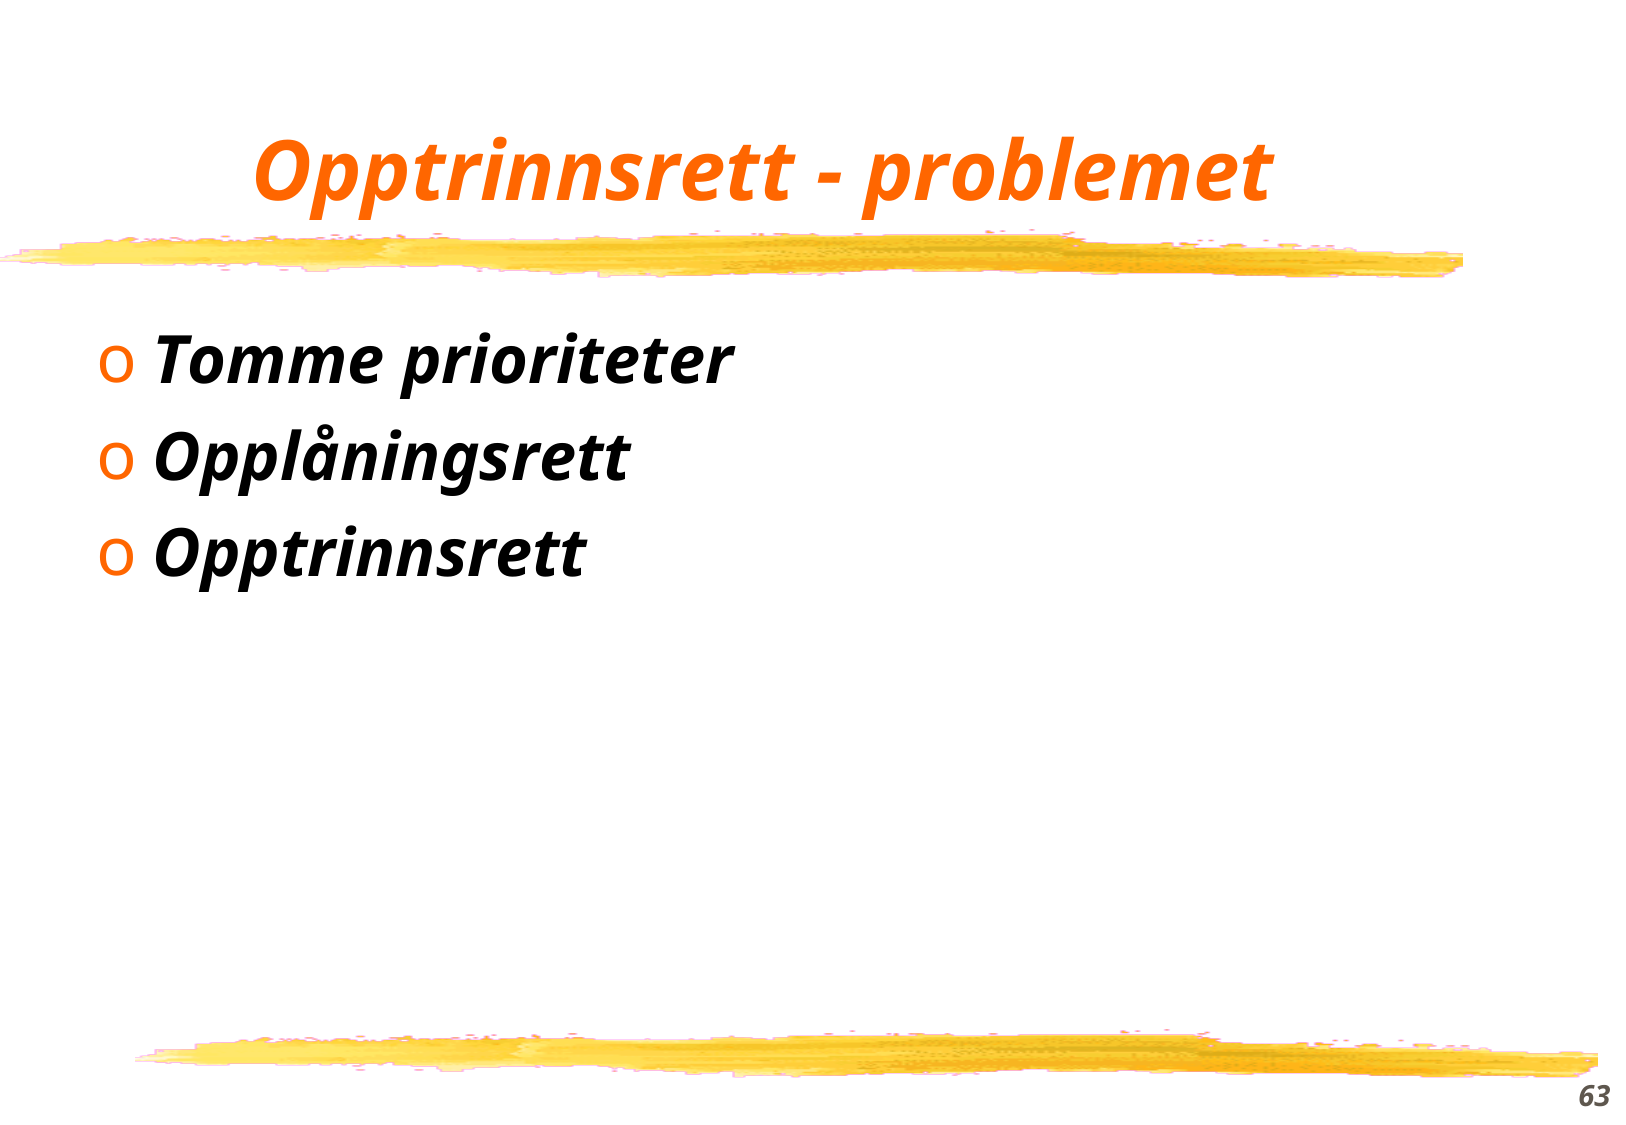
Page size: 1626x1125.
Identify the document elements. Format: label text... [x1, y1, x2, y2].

list Tomme prioriteter Opplåningsrett Opptrinnsrett [81, 309, 1535, 1001]
text_box <number> [1516, 1050, 1626, 1125]
picture [135, 1024, 1598, 1088]
title Opptrinnsrett - problemet [72, 37, 1454, 225]
picture [0, 224, 1463, 288]
